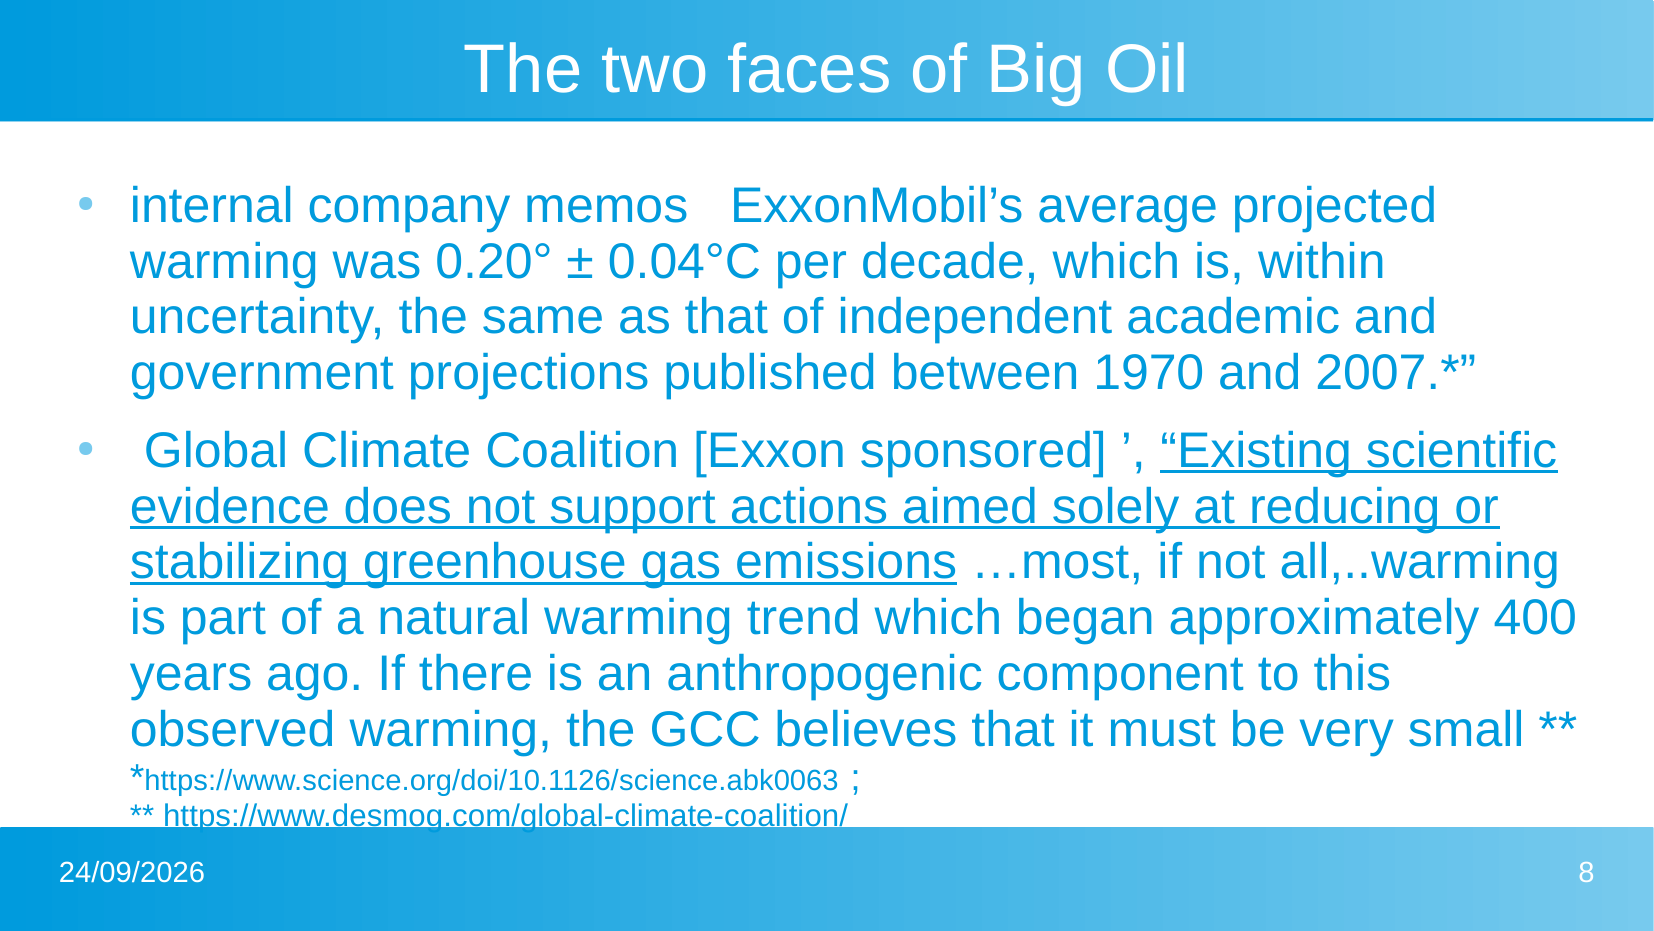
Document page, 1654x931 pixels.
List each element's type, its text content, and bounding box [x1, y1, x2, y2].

title The two faces of Big Oil [59, 29, 1595, 108]
list internal company memos ExxonMobil’s average projected warming was 0.20° ± 0.04°C per decade, which is, within uncertainty, the same as that of independent academic and government projections published between 1970 and 2007.*” Global Climate Coalition [Exxon sponsored] ’, “Existing scientific evidence does not support actions aimed solely at reducing or stabilizing greenhouse gas emissions …most, if not all,..warming is part of a natural warming trend which began approximately 400 years ago. If there is an anthropogenic component to this observed warming, the GCC believes that it must be very small ** *https://www.science.org/doi/10.1126/science.abk0063 ; ** https://www.desmog.com/global-climate-coalition/ [59, 177, 1595, 768]
